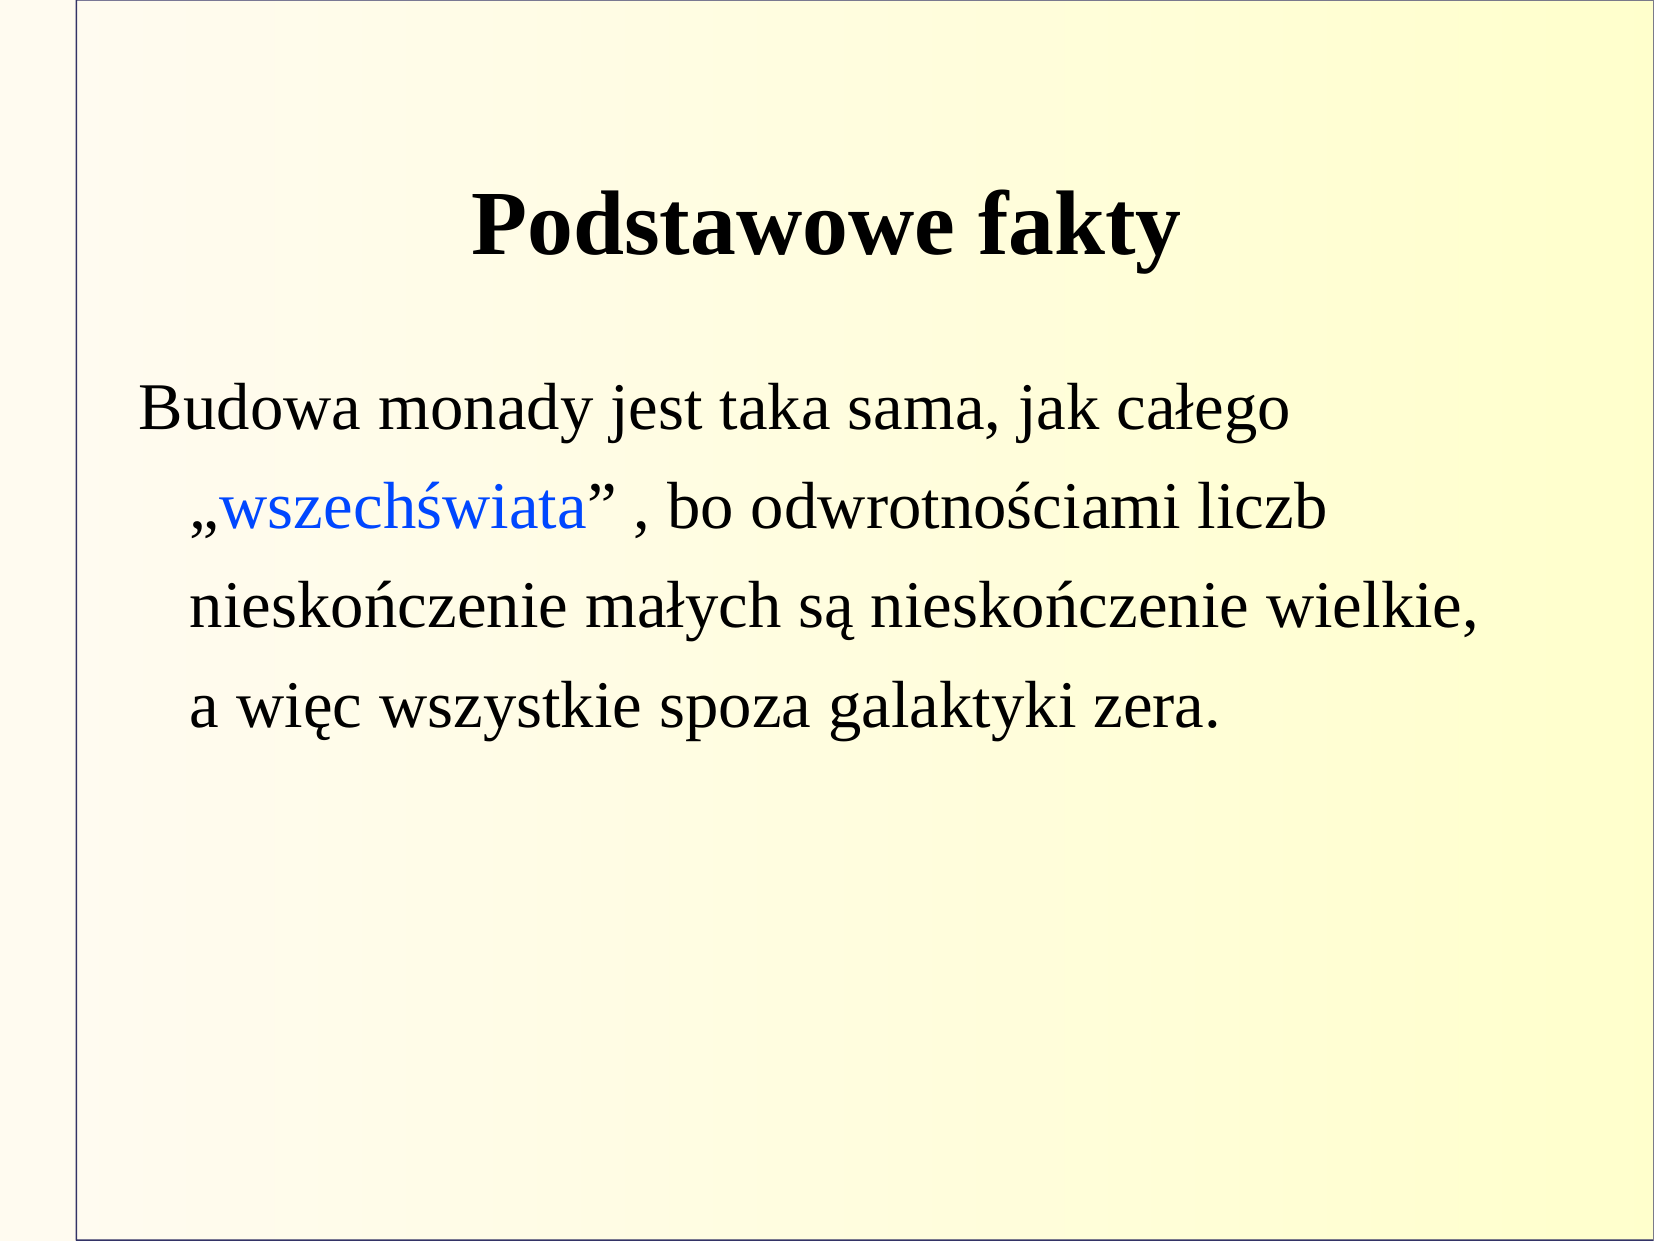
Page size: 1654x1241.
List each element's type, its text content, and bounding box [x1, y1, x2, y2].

list Budowa monady jest taka sama, jak całego „wszechświata” , bo odwrotnościami liczb nieskończenie małych są nieskończenie wielkie, a więc wszystkie spoza galaktyki zera. [121, 344, 1534, 1127]
picture [0, 0, 75, 1241]
title Podstawowe fakty [121, 102, 1534, 311]
